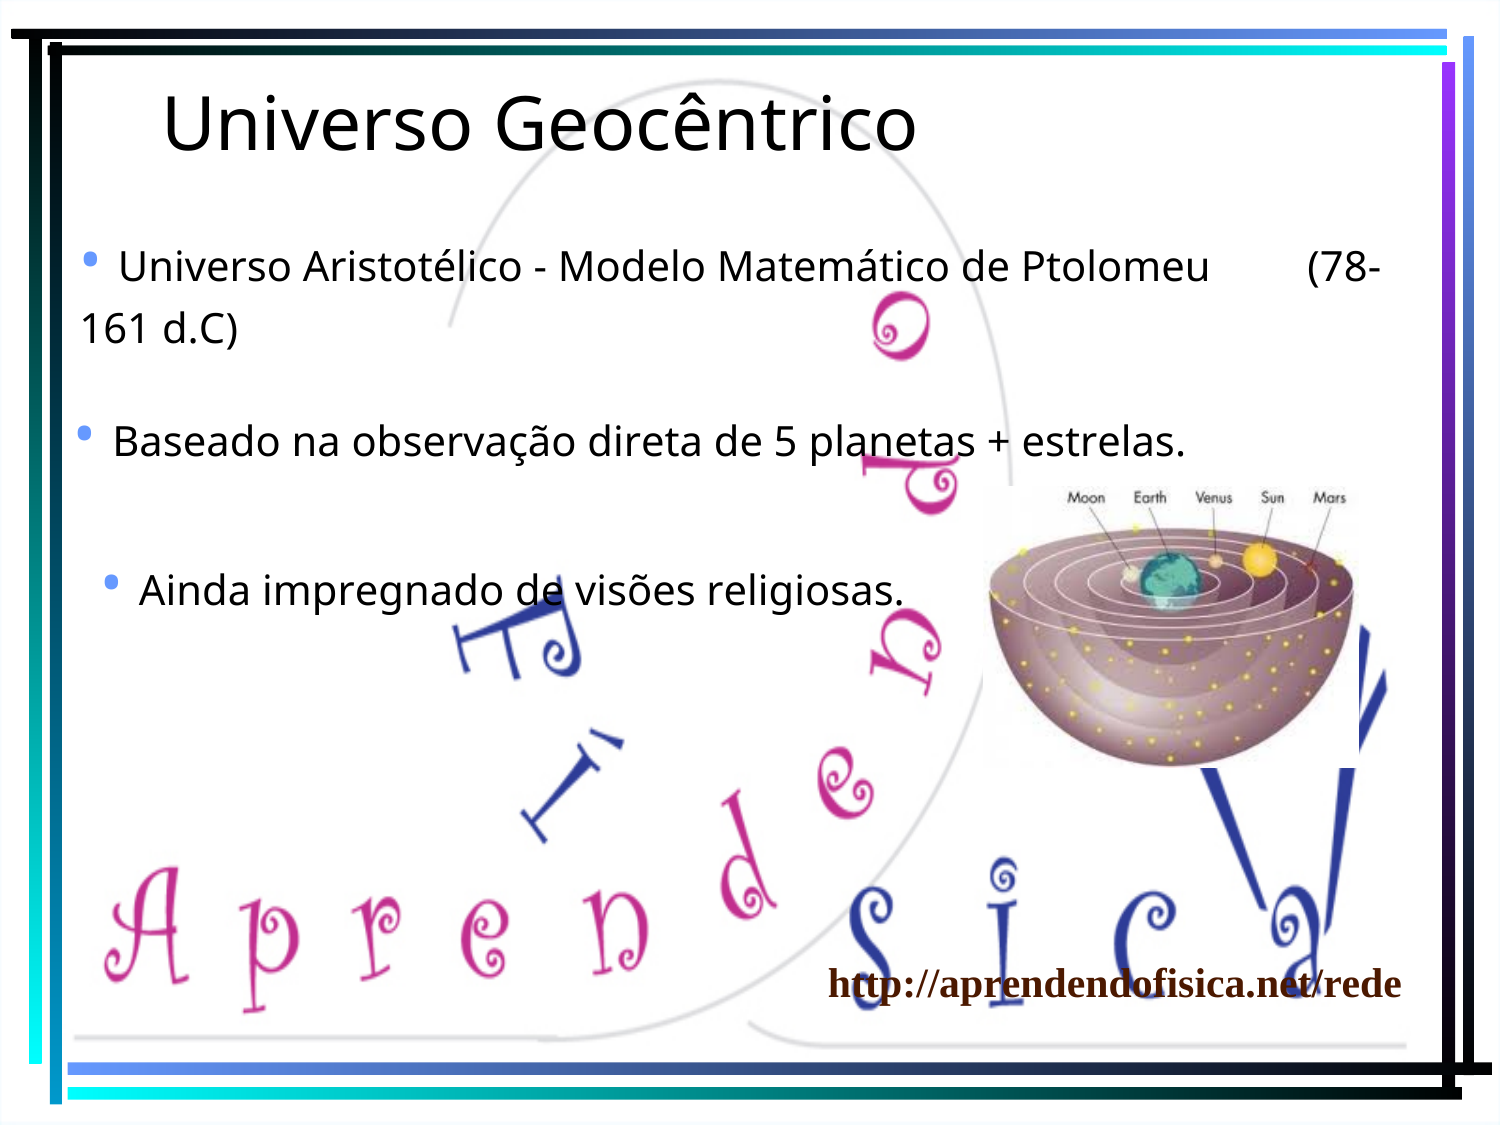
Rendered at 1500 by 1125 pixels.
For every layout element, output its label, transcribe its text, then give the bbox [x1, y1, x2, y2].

picture [0, 0, 1500, 1125]
list Baseado na observação direta de 5 planetas + estrelas. [59, 383, 1447, 502]
title Universo Geocêntrico [68, 62, 1381, 207]
text_box http://aprendendofisica.net/rede [763, 944, 1418, 1016]
list Ainda impregnado de visões religiosas. [85, 532, 983, 651]
list Universo Aristotélico - Modelo Matemático de Ptolomeu (78-161 d.C) [64, 209, 1453, 345]
